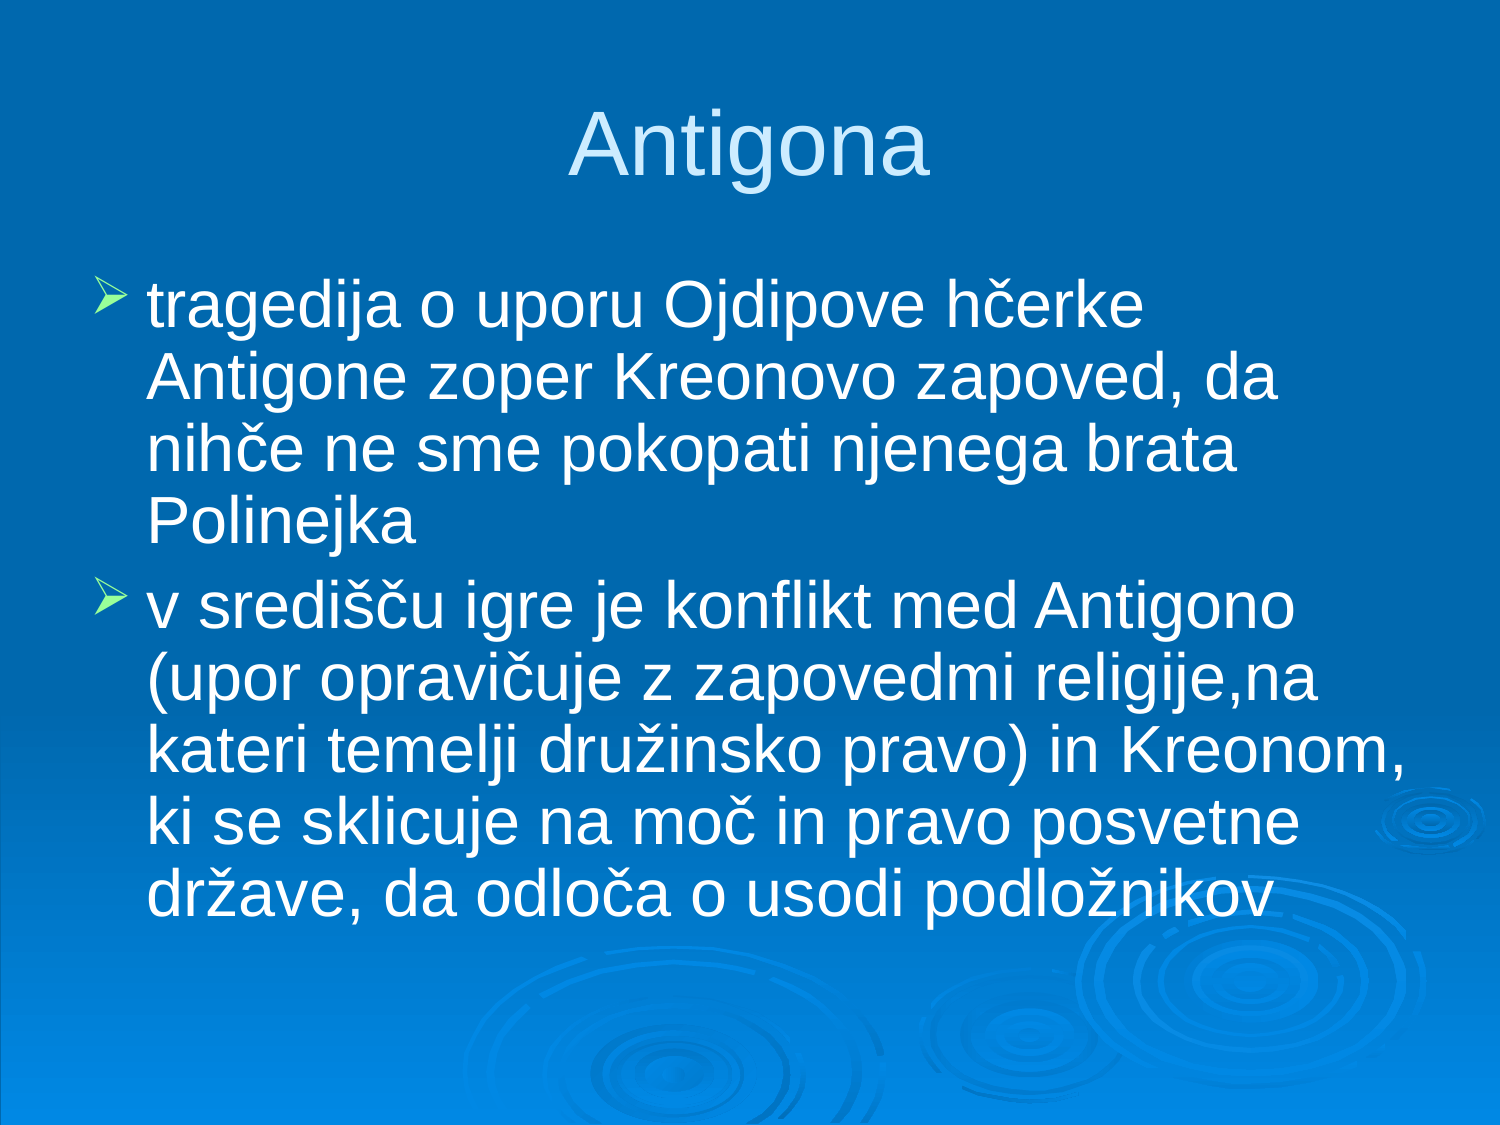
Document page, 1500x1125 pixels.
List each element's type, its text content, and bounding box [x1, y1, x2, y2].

list tragedija o uporu Ojdipove hčerke Antigone zoper Kreonovo zapoved, da nihče ne sme pokopati njenega brata Polinejka v središču igre je konflikt med Antigono (upor opravičuje z zapovedmi religije,na kateri temelji družinsko pravo) in Kreonom, ki se sklicuje na moč in pravo posvetne države, da odloča o usodi podložnikov [75, 262, 1425, 1005]
title Antigona [75, 45, 1425, 233]
